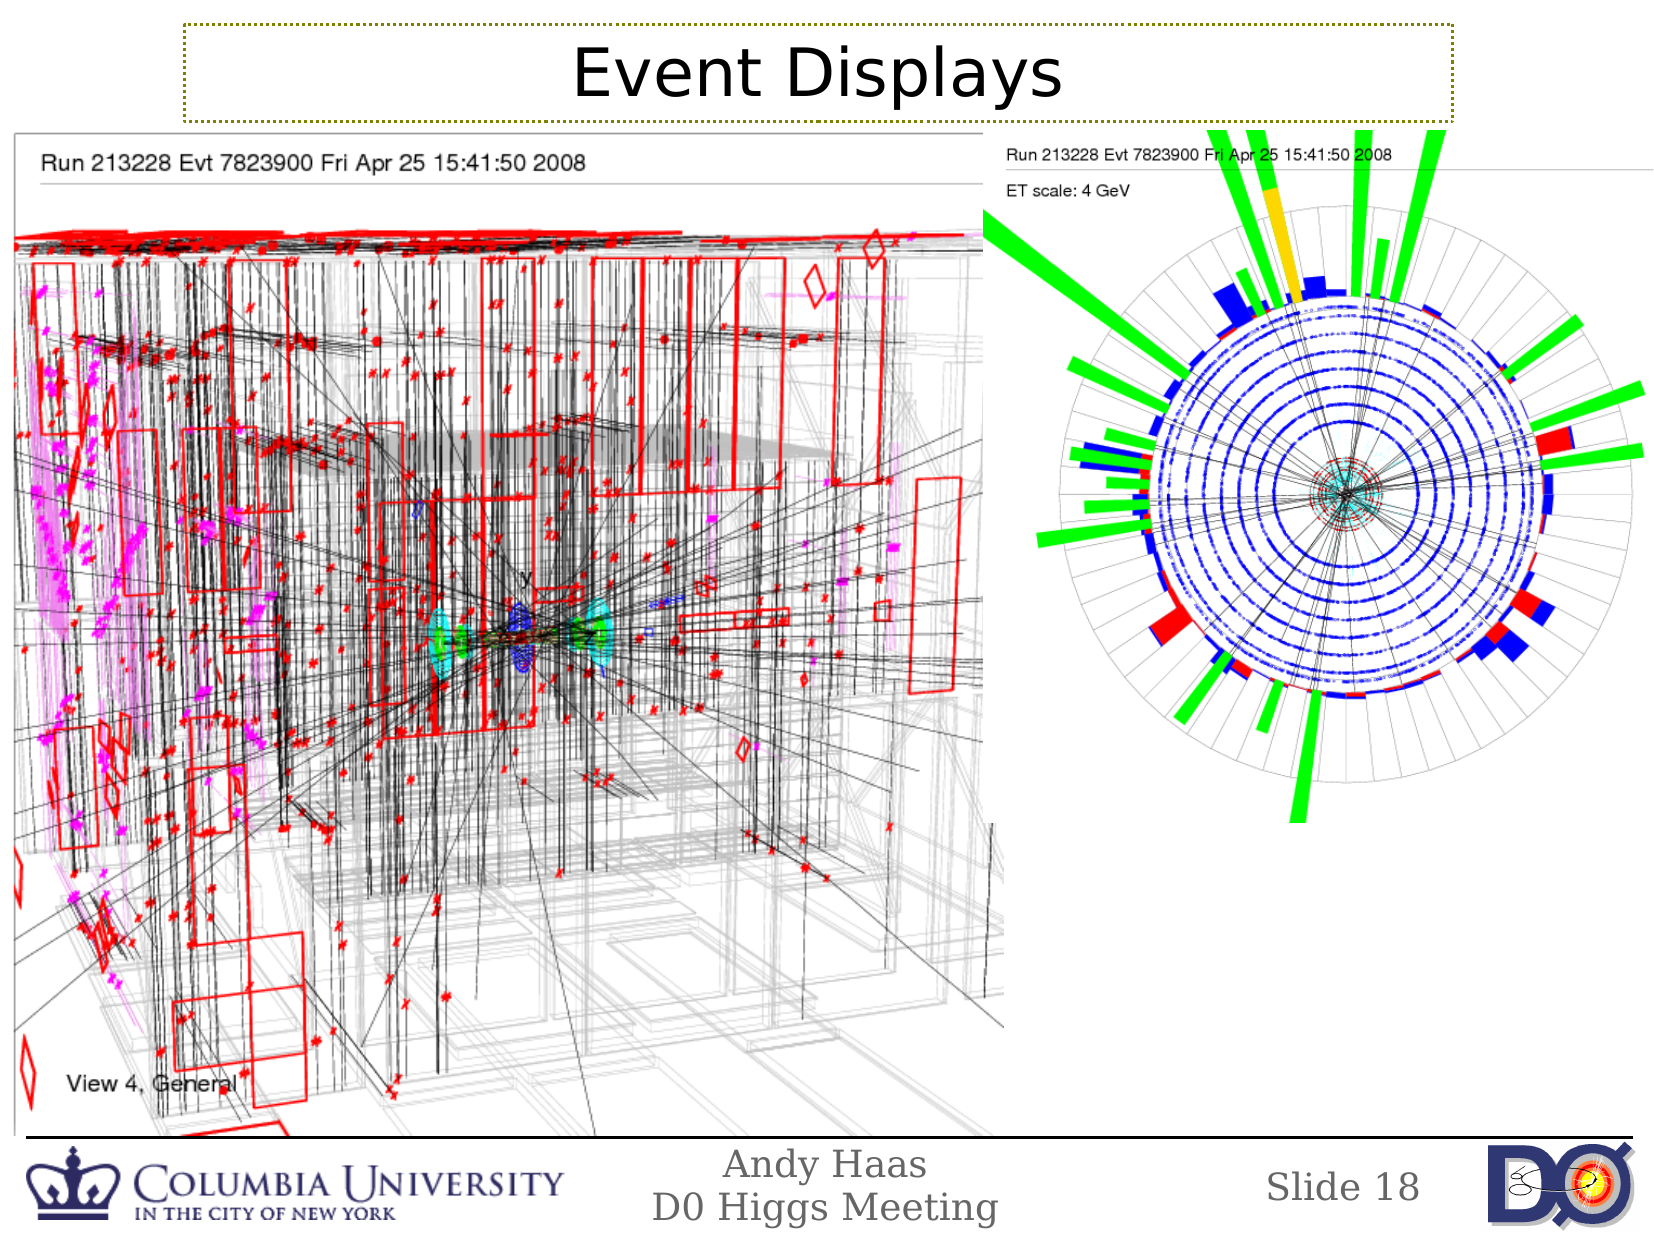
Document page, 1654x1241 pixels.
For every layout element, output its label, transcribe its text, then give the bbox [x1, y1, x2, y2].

picture [1479, 1140, 1639, 1233]
picture [5, 130, 1654, 1137]
title Event Displays [184, 24, 1453, 122]
picture [26, 1146, 565, 1220]
